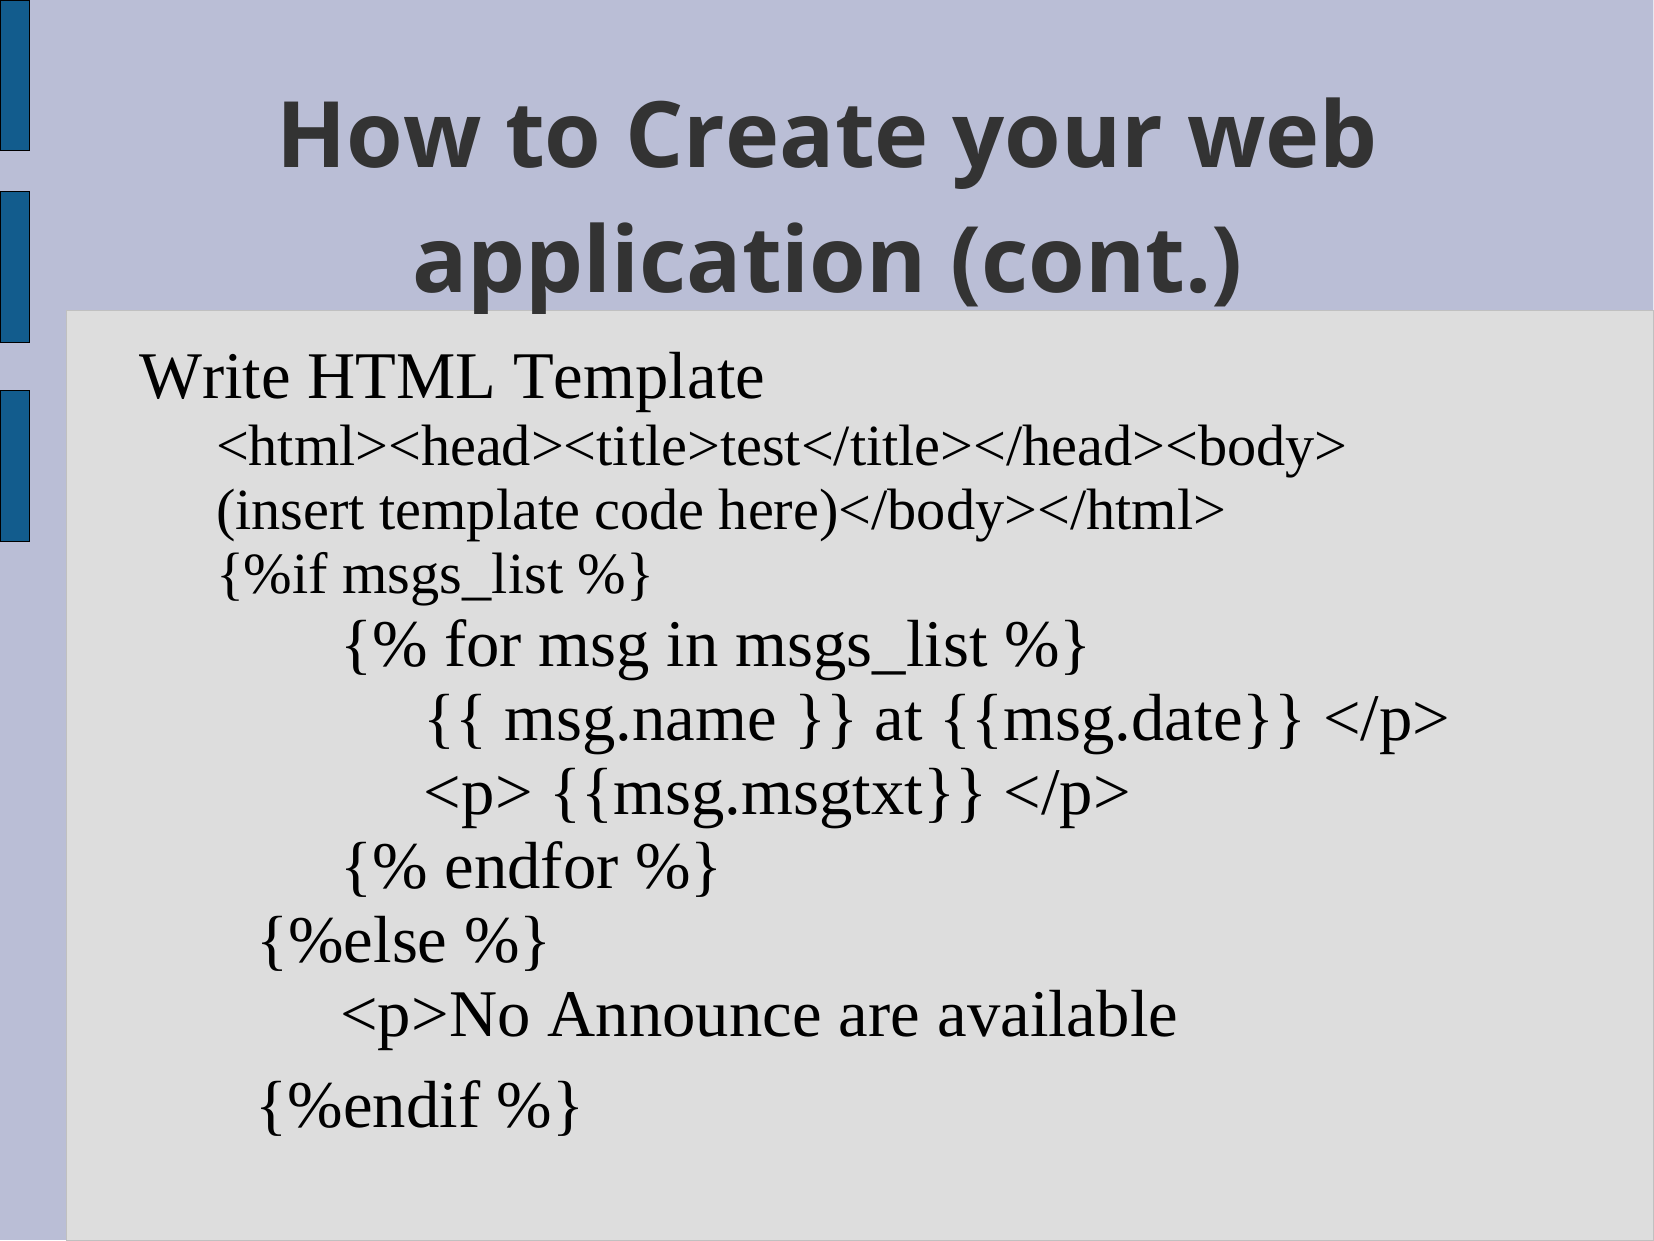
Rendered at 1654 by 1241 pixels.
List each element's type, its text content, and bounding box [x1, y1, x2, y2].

title How to Create your web application (cont.) [121, 84, 1534, 305]
list Write HTML Template <html><head><title>test</title></head><body> (insert template code here)</body></html> {%if msgs_list %} {% for msg in msgs_list %} {{ msg.name }} at {{msg.date}} </p> <p> {{msg.msgtxt}} </p> {% endfor %} {%else %} <p>No Announce are available {%endif %} [121, 338, 1534, 1145]
